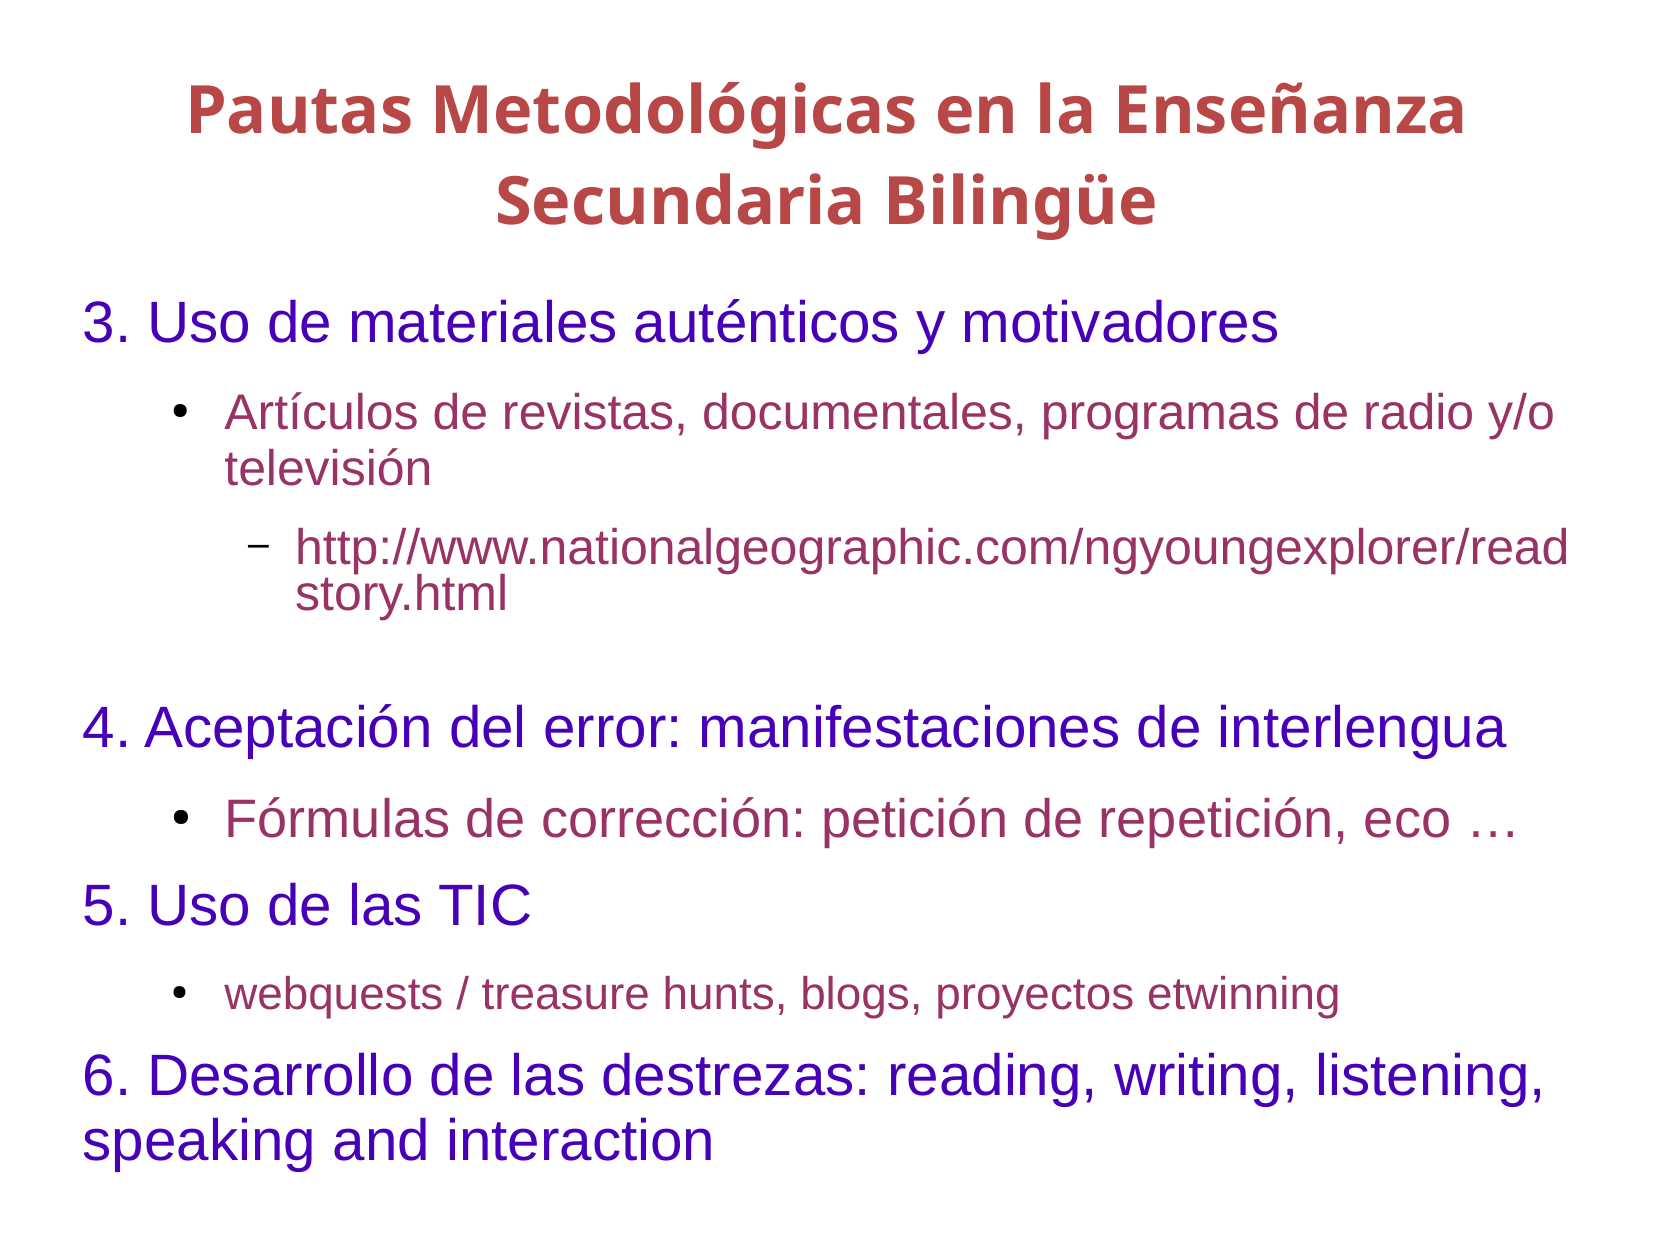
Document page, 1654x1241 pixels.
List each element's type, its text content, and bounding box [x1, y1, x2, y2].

title Pautas Metodológicas en la Enseñanza Secundaria Bilingüe [82, 56, 1571, 250]
list 3. Uso de materiales auténticos y motivadores Artículos de revistas, documentales, programas de radio y/o televisión http://www.nationalgeographic.com/ngyoungexplorer/readstory.html 4. Aceptación del error: manifestaciones de interlengua Fórmulas de corrección: petición de repetición, eco … 5. Uso de las TIC webquests / treasure hunts, blogs, proyectos etwinning 6. Desarrollo de las destrezas: reading, writing, listening, speaking and interaction [82, 290, 1571, 1128]
